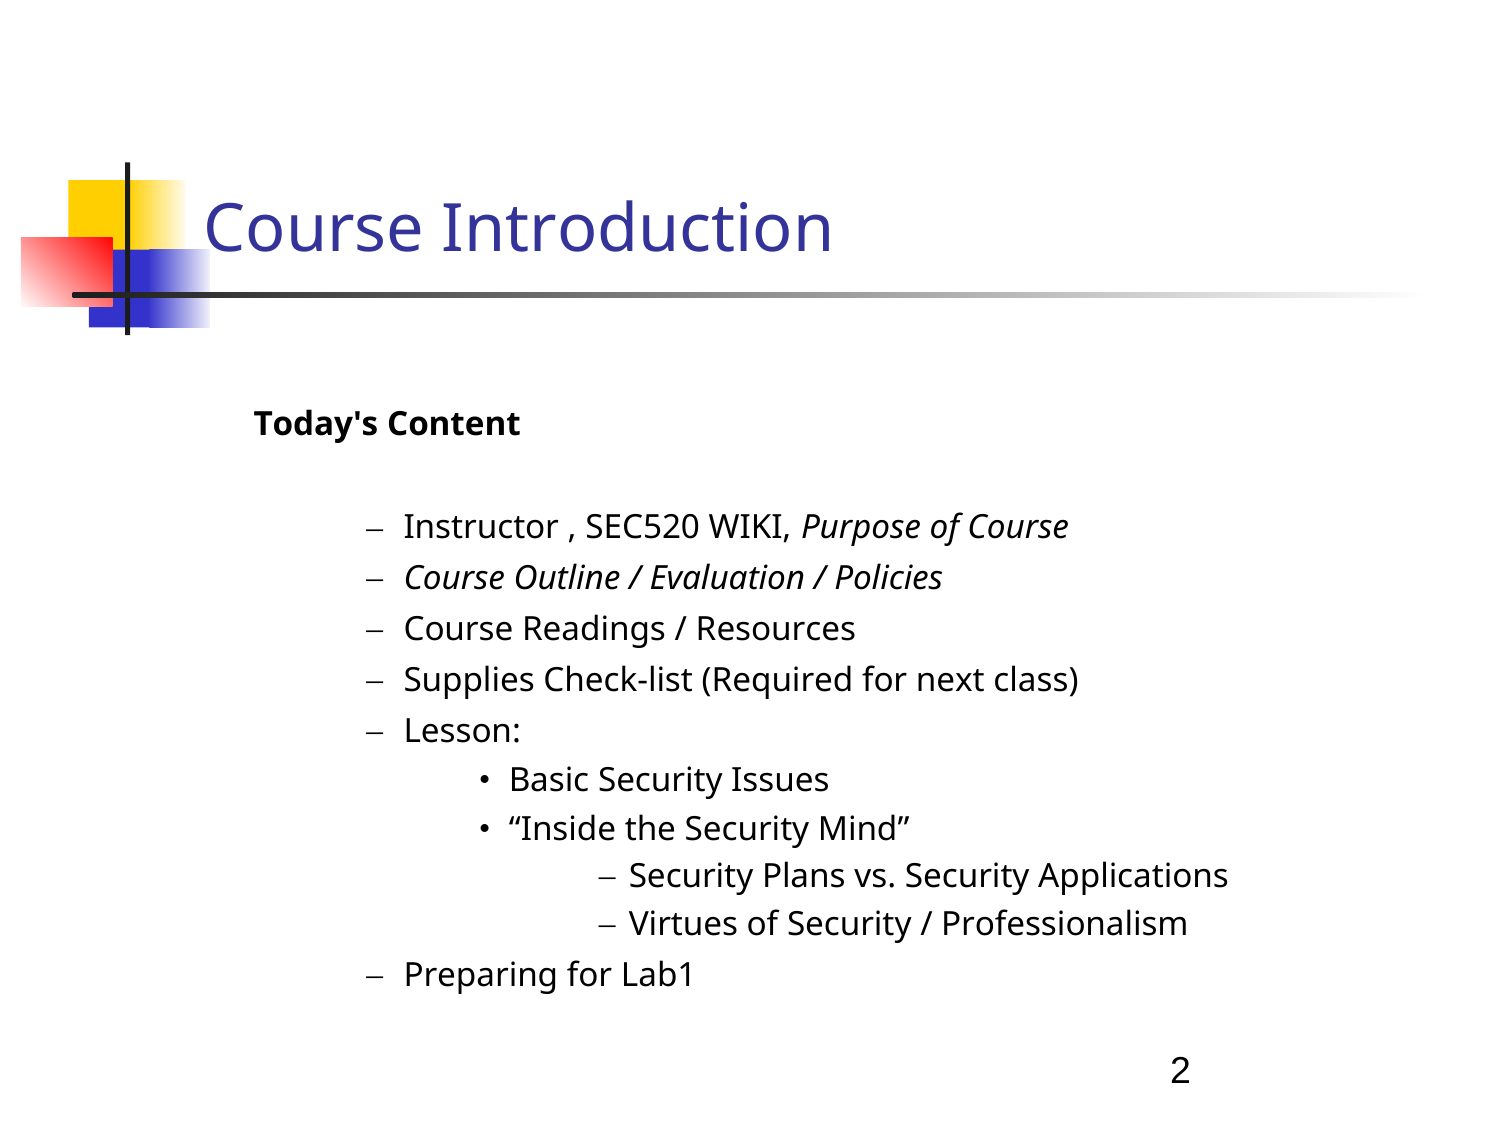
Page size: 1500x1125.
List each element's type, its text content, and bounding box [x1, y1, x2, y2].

title Course Introduction [188, 35, 1468, 276]
list Today's Content Instructor , SEC520 WIKI, Purpose of Course Course Outline / Evaluation / Policies Course Readings / Resources Supplies Check-list (Required for next class) Lesson: Basic Security Issues “Inside the Security Mind” Security Plans vs. Security Applications Virtues of Security / Professionalism Preparing for Lab1 [193, 331, 1469, 1007]
